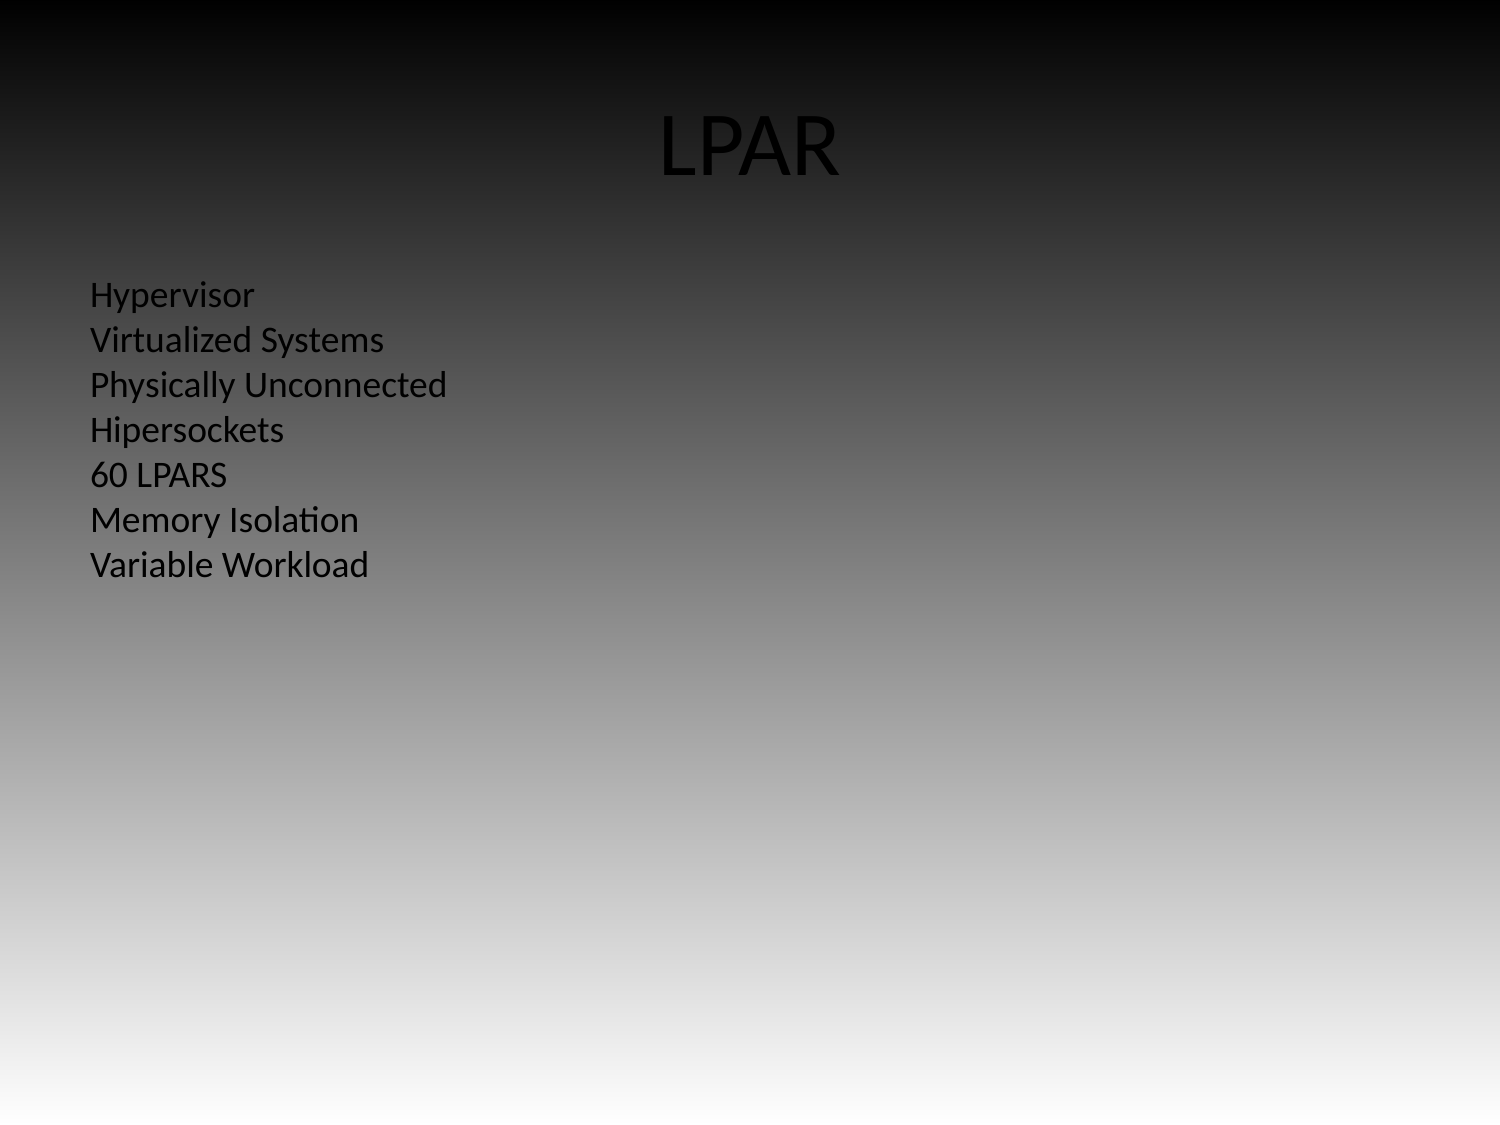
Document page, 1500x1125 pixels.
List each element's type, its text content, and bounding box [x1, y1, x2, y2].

list Hypervisor Virtualized Systems Physically Unconnected Hipersockets 60 LPARS Memory Isolation Variable Workload [75, 262, 1425, 1005]
title LPAR [75, 45, 1425, 233]
